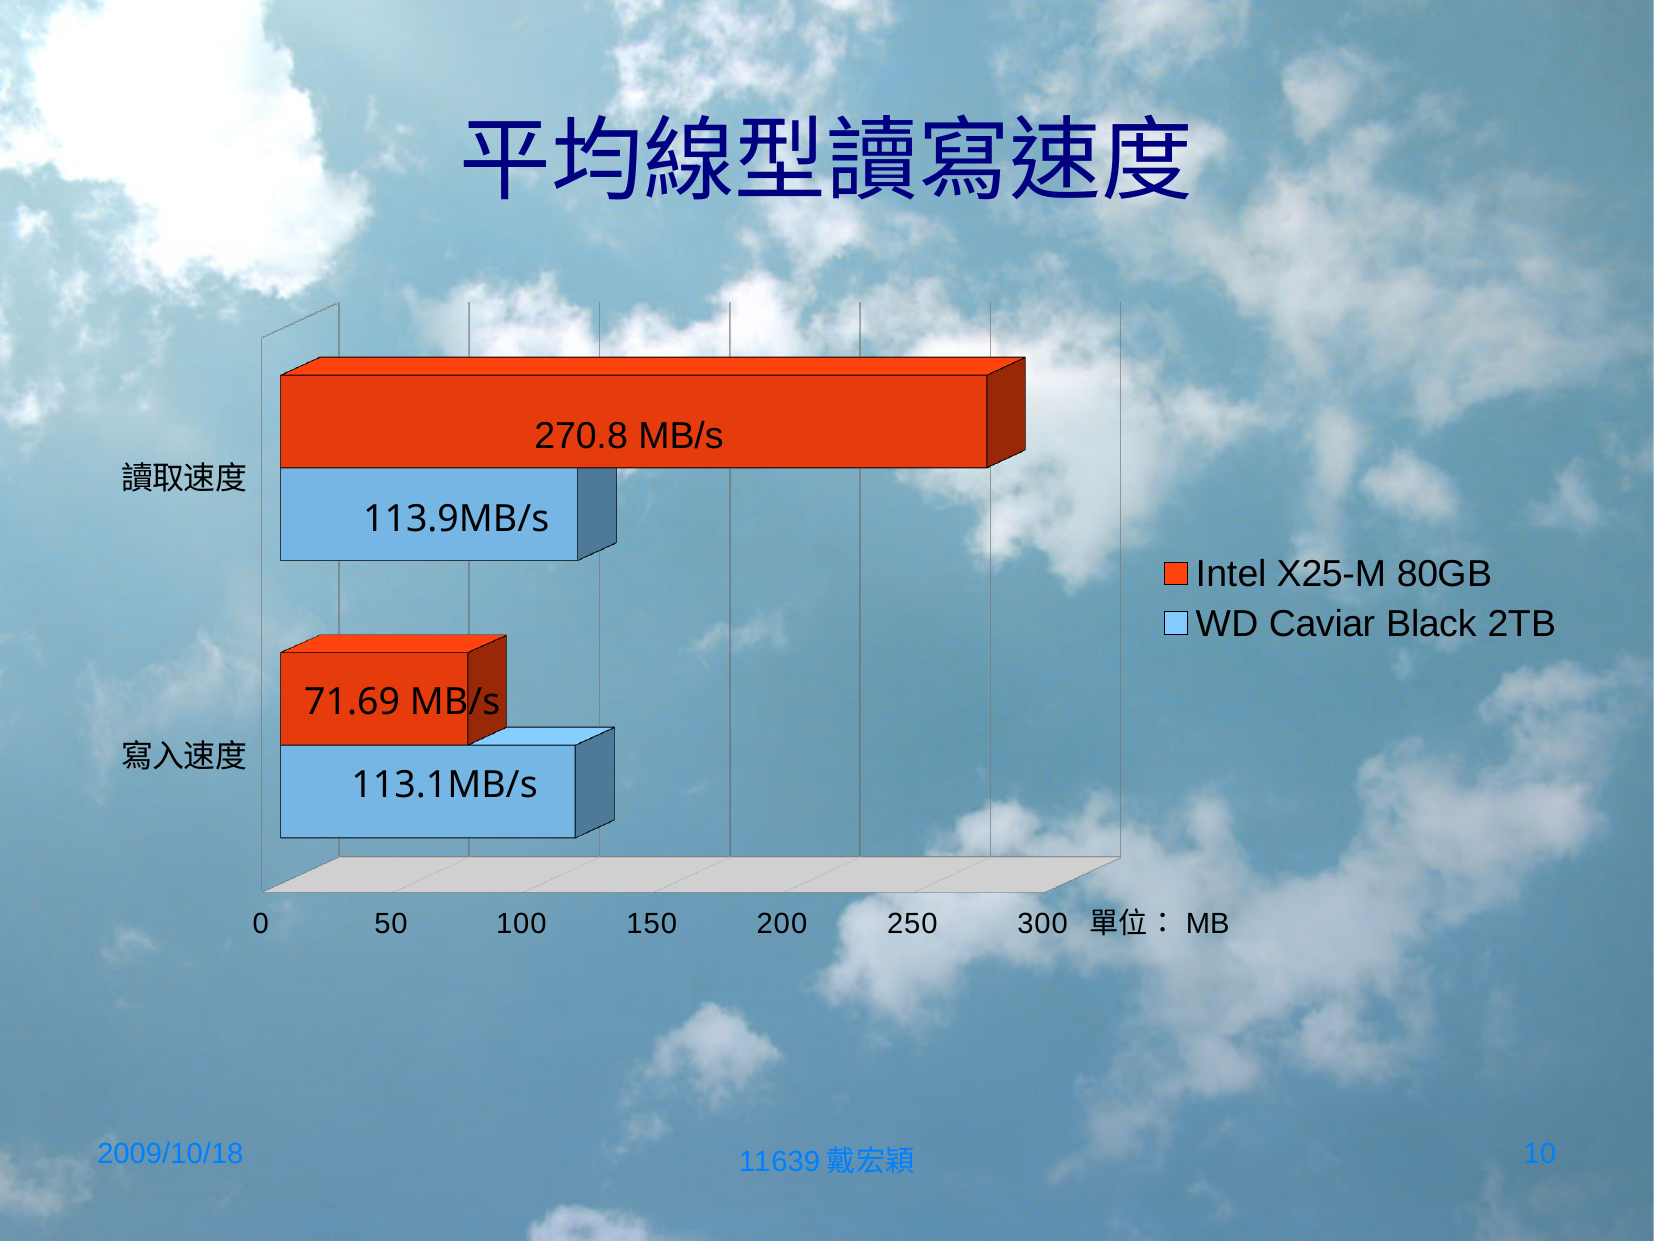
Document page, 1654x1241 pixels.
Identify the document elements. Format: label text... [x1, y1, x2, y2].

text_box 單位：MB [1074, 891, 1459, 945]
text_box 113.1MB/s [336, 750, 869, 810]
text_box 71.69 MB/s [289, 667, 762, 728]
title 平均線型讀寫速度 [82, 49, 1571, 257]
picture [0, 0, 1654, 1241]
chart [82, 289, 1571, 968]
text_box 113.9MB/s [348, 484, 1205, 545]
text_box 270.8 MB/s [519, 407, 963, 465]
